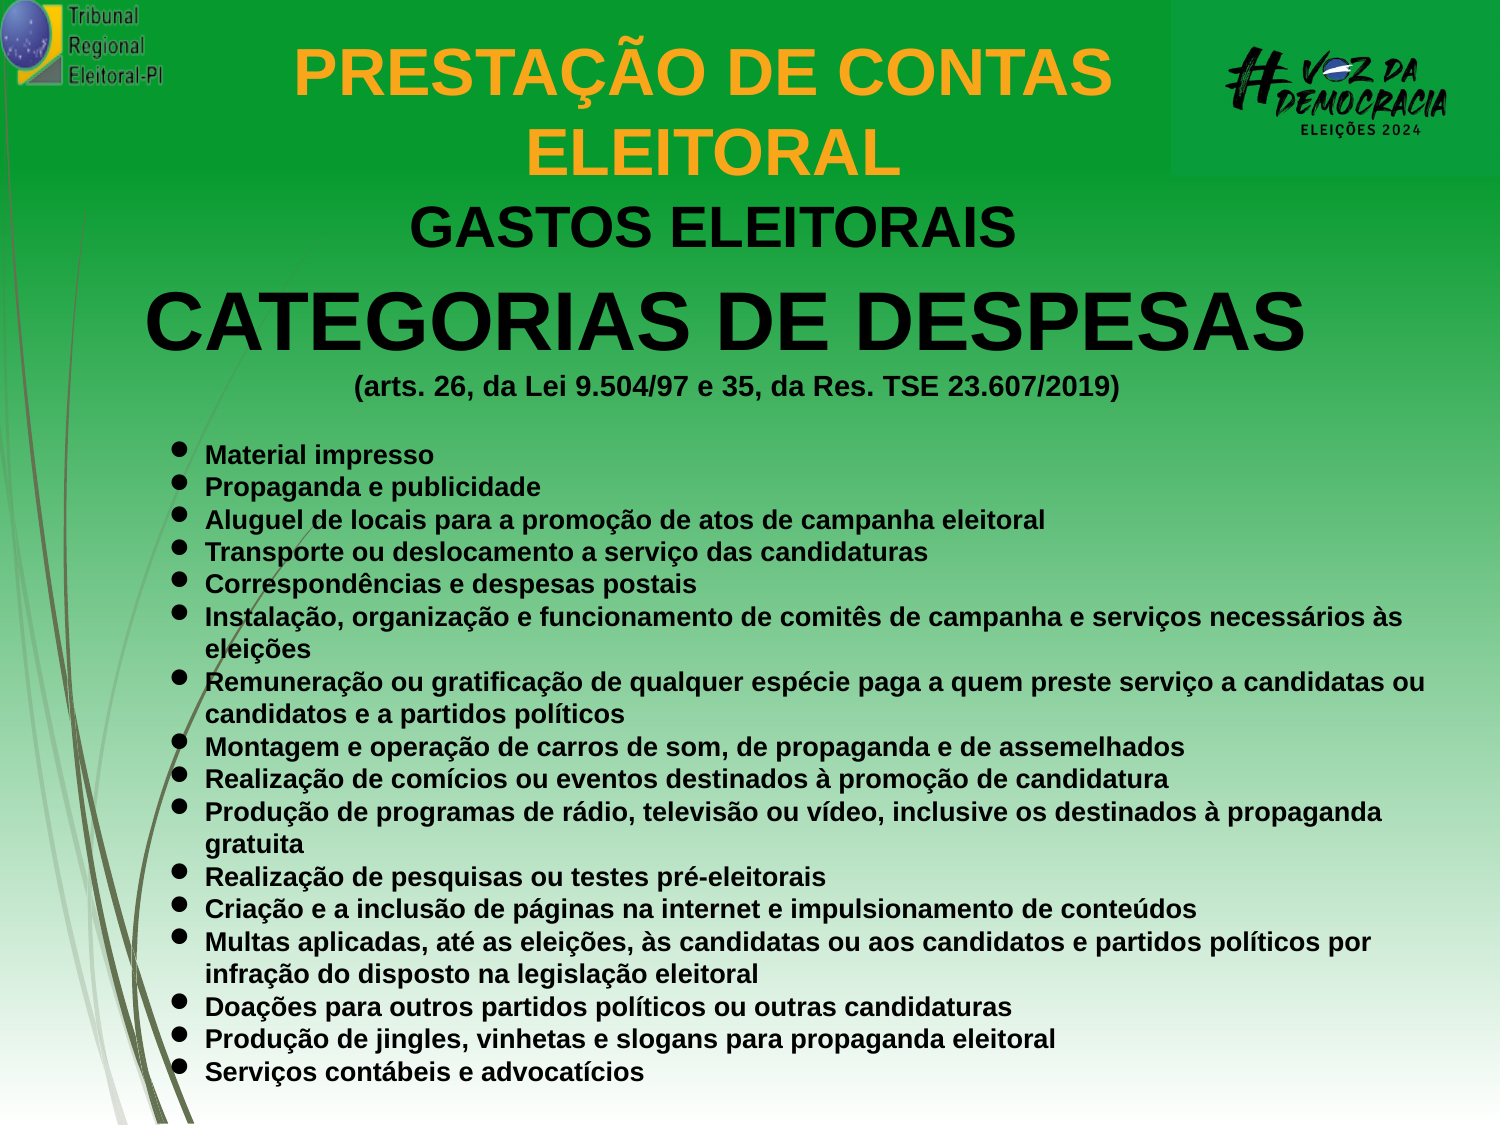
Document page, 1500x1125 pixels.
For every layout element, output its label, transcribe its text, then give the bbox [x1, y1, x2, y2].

picture [0, 0, 177, 94]
text_box CATEGORIAS DE DESPESAS (arts. 26, da Lei 9.504/97 e 35, da Res. TSE 23.607/2019) Material impresso Propaganda e publicidade Aluguel de locais para a promoção de atos de campanha eleitoral Transporte ou deslocamento a serviço das candidaturas Correspondências e despesas postais Instalação, organização e funcionamento de comitês de campanha e serviços necessários às eleições Remuneração ou gratificação de qualquer espécie paga a quem preste serviço a candidatas ou candidatos e a partidos políticos Montagem e operação de carros de som, de propaganda e de assemelhados Realização de comícios ou eventos destinados à promoção de candidatura Produção de programas de rádio, televisão ou vídeo, inclusive os destinados à propaganda gratuita Realização de pesquisas ou testes pré-eleitorais Criação e a inclusão de páginas na internet e impulsionamento de conteúdos Multas aplicadas, até as eleições, às candidatas ou aos candidatos e partidos políticos por infração do disposto na legislação eleitoral Doações para outros partidos políticos ou outras candidaturas Produção de jingles, vinhetas e slogans para propaganda eleitoral Serviços contábeis e advocatícios [12, 259, 1463, 1074]
picture [1171, 0, 1500, 177]
text_box PRESTAÇÃO DE CONTAS ELEITORAL GASTOS ELEITORAIS [177, 0, 1171, 94]
